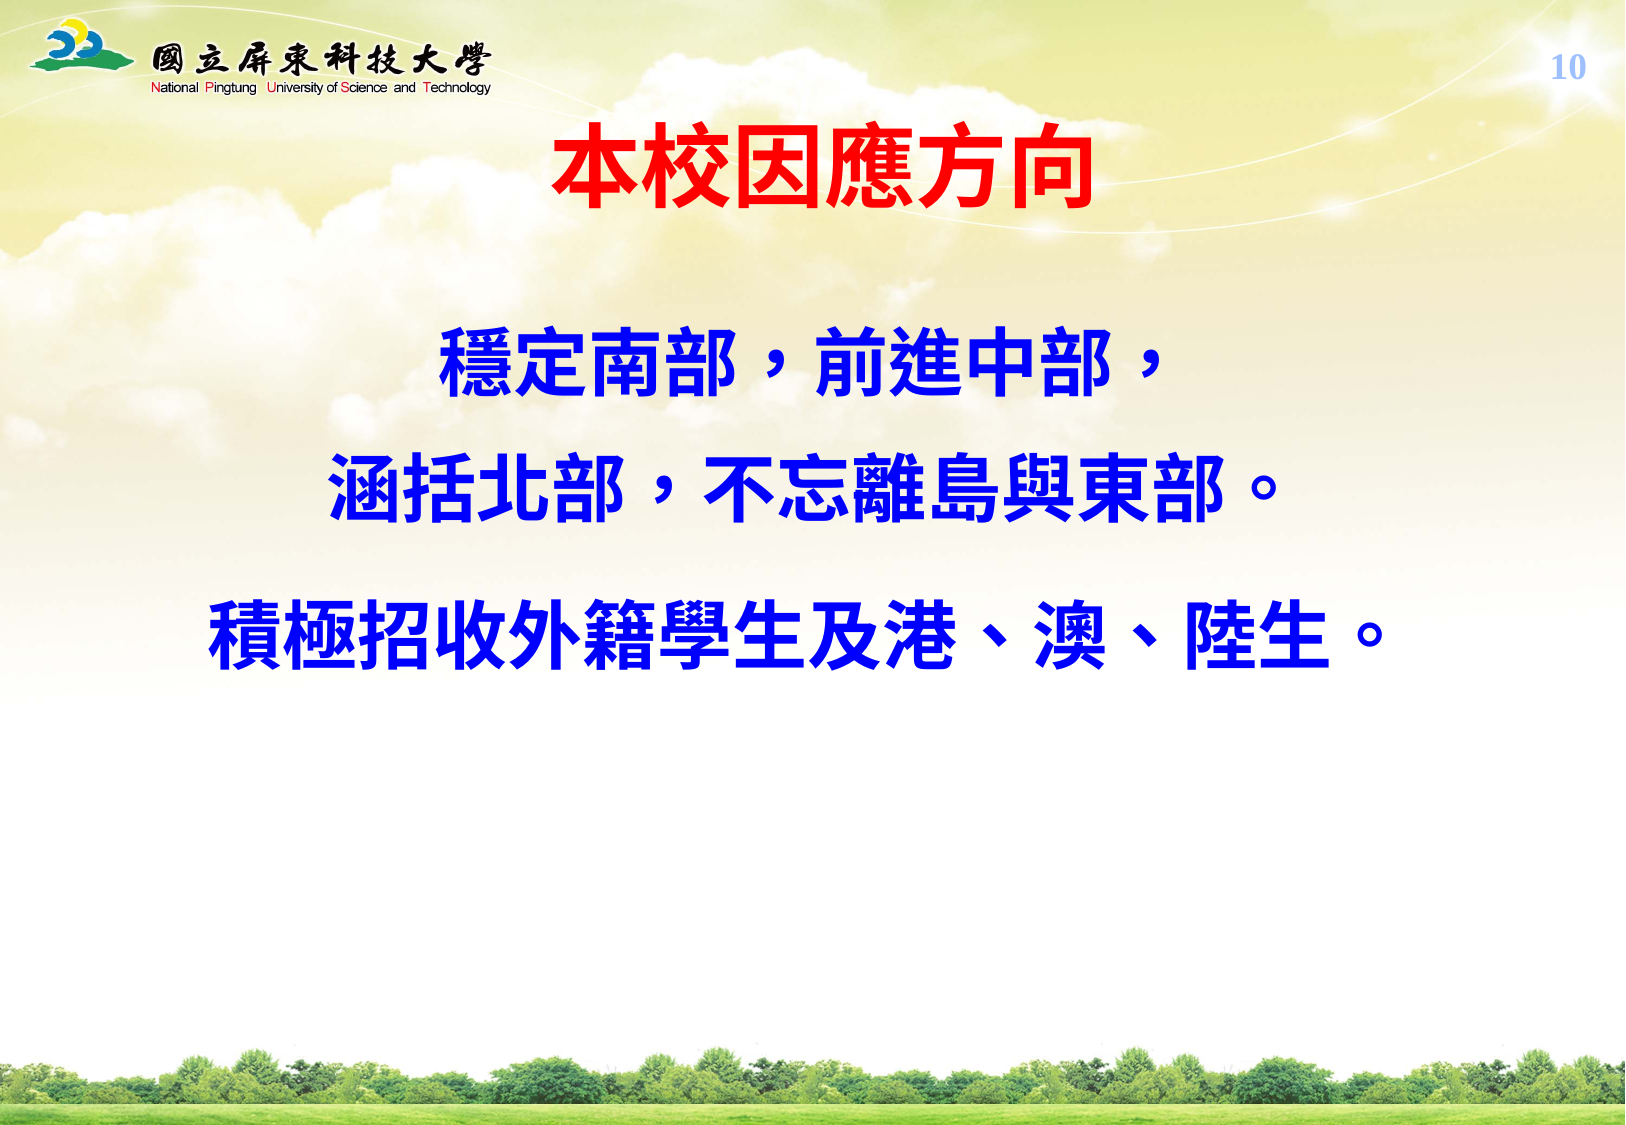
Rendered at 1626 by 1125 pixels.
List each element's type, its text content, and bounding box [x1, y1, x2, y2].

text_box 穩定南部，前進中部， 涵括北部，不忘離島與東部。 [128, 271, 1500, 539]
text_box 本校因應方向 [139, 101, 1510, 227]
picture [0, 0, 1625, 1125]
text_box 積極招收外籍學生及港、澳、陸生。 [95, 580, 1520, 686]
